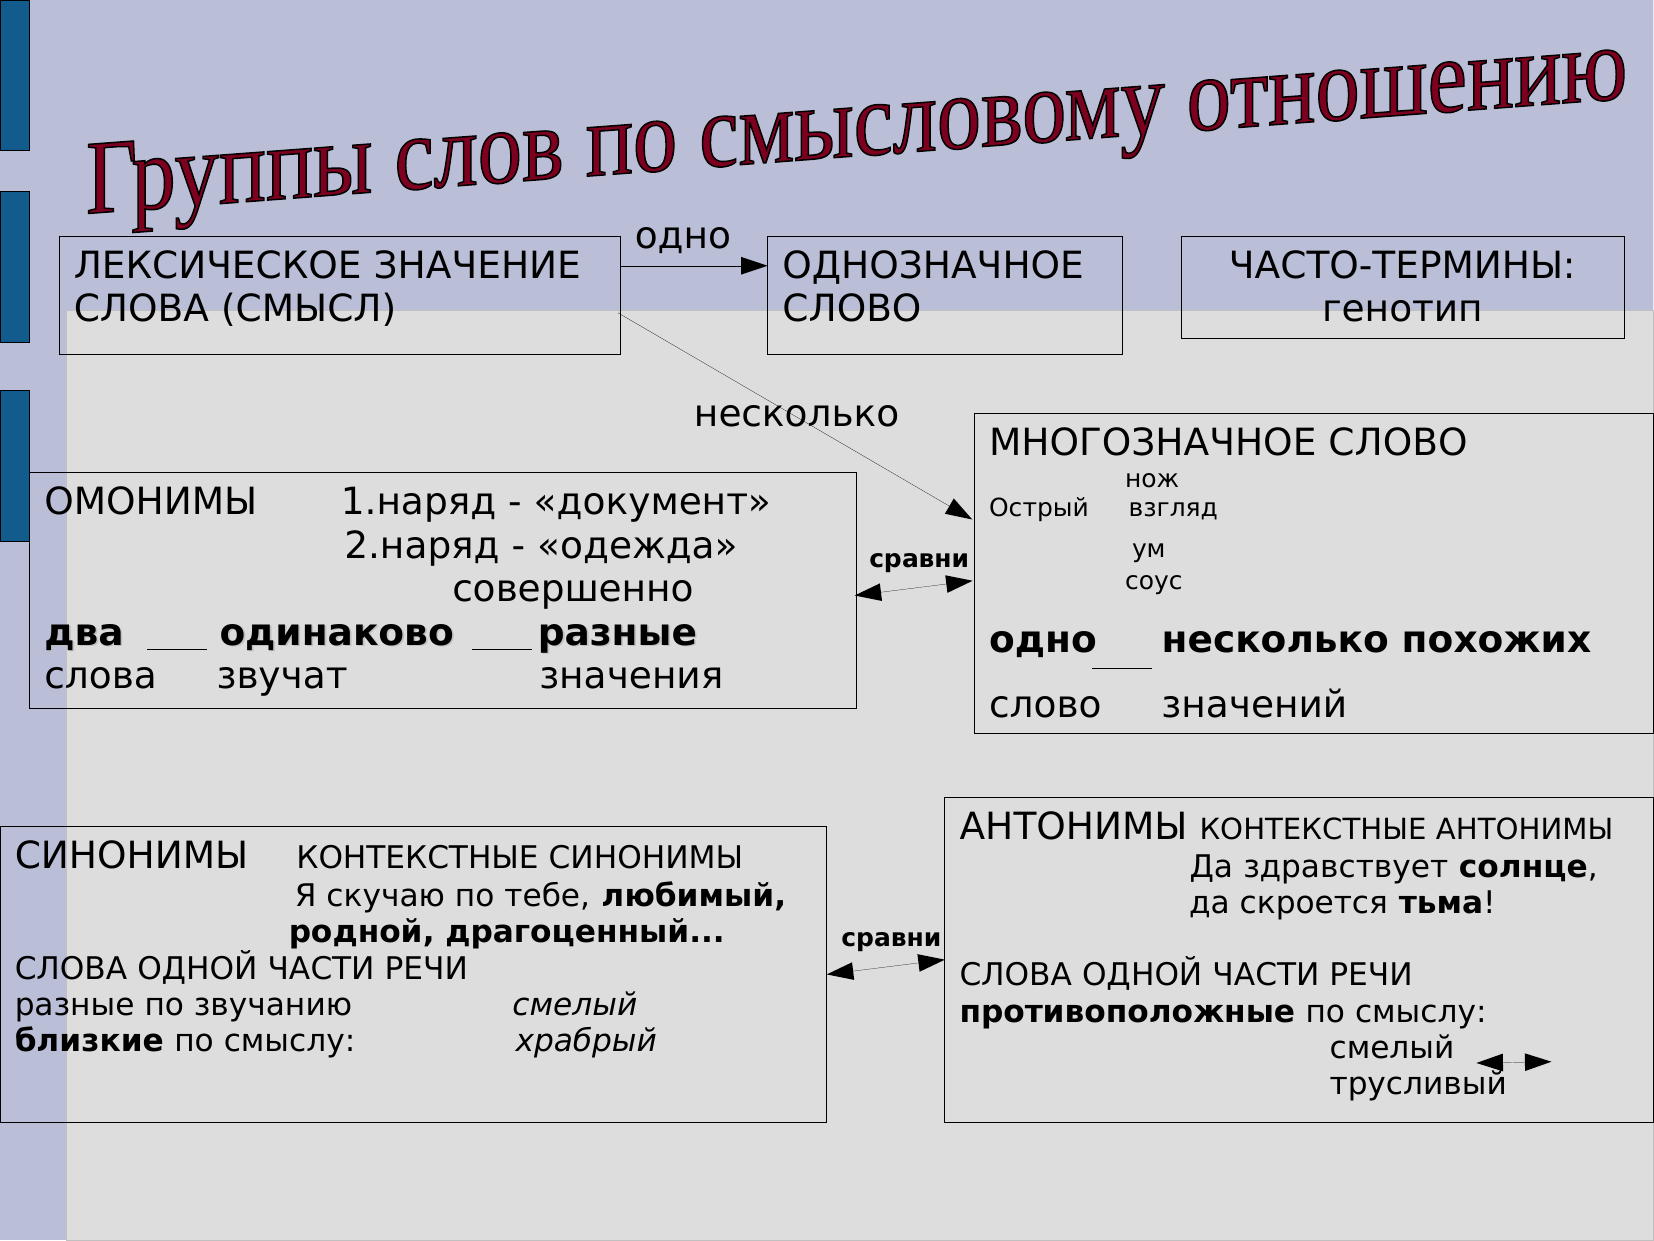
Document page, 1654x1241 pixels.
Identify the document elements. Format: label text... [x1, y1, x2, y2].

text_box Группы слов по смысловому отношению [175, 155, 219, 230]
text_box ОДНОЗНАЧНОЕ СЛОВО [767, 236, 1123, 355]
text_box Группы слов по смысловому отношению [267, 148, 312, 201]
text_box Группы слов по смысловому отношению [1231, 76, 1268, 128]
text_box Группы слов по смысловому отношению [352, 143, 371, 194]
text_box Группы слов по смысловому отношению [1515, 55, 1560, 107]
text_box МНОГОЗНАЧНОЕ СЛОВО нож Острый взгляд ум соус одно несколько похожих слово значений [974, 413, 1654, 734]
text_box СИНОНИМЫ КОНТЕКСТНЫЕ СИНОНИМЫ Я скучаю по тебе, любимый, родной, драгоценный... СЛОВА ОДНОЙ ЧАСТИ РЕЧИ разные по звучанию смелый близкие по смыслу: храбрый [0, 826, 827, 1123]
text_box ОМОНИМЫ 1.наряд - «документ» 2.наряд - «одежда» совершенно два одинаково разные слова звучат значения [29, 472, 857, 709]
text_box Группы слов по смысловому отношению [434, 136, 476, 189]
text_box Группы слов по смысловому отношению [702, 116, 736, 168]
text_box Группы слов по смысловому отношению [314, 146, 351, 197]
text_box Группы слов по смысловому отношению [857, 104, 891, 156]
text_box Группы слов по смысловому отношению [982, 96, 1020, 147]
text_box сравни [854, 536, 1032, 581]
text_box Группы слов по смысловому отношению [1562, 50, 1624, 104]
text_box Группы слов по смысловому отношению [1318, 70, 1357, 122]
text_box Группы слов по смысловому отношению [1066, 87, 1119, 141]
text_box Группы слов по смысловому отношению [1190, 79, 1228, 131]
text_box Группы слов по смысловому отношению [740, 112, 793, 165]
text_box Группы слов по смысловому отношению [1025, 92, 1063, 144]
text_box Группы слов по смысловому отношению [834, 107, 852, 158]
text_box Группы слов по смысловому отношению [523, 130, 561, 181]
text_box ЧАСТО-ТЕРМИНЫ: генотип [1181, 236, 1625, 339]
text_box Группы слов по смысловому отношению [587, 124, 632, 177]
text_box одно [620, 206, 768, 266]
text_box несколько [679, 383, 945, 443]
text_box Группы слов по смысловому отношению [1468, 58, 1513, 111]
text_box Группы слов по смысловому отношению [940, 98, 978, 150]
text_box Группы слов по смысловому отношению [1431, 61, 1464, 113]
text_box Группы слов по смысловому отношению [397, 138, 432, 190]
text_box Группы слов по смысловому отношению [795, 110, 832, 161]
text_box ЛЕКСИЧЕСКОЕ ЗНАЧЕНИЕ СЛОВА (СМЫСЛ) [59, 236, 621, 355]
text_box сравни [826, 915, 1004, 960]
text_box Группы слов по смысловому отношению [1121, 84, 1165, 159]
text_box Группы слов по смысловому отношению [88, 141, 173, 233]
text_box АНТОНИМЫ КОНТЕКСТНЫЕ АНТОНИМЫ Да здравствует солнце, да скроется тьма! СЛОВА ОДНОЙ ЧАСТИ РЕЧИ противоположные по смыслу: смелый трусливый [944, 797, 1654, 1123]
text_box Группы слов по смысловому отношению [1269, 73, 1314, 126]
text_box Группы слов по смысловому отношению [1361, 65, 1427, 119]
text_box Группы слов по смысловому отношению [481, 132, 519, 184]
text_box Группы слов по смысловому отношению [893, 101, 935, 154]
text_box Группы слов по смысловому отношению [220, 151, 264, 204]
text_box Группы слов по смысловому отношению [636, 121, 674, 173]
